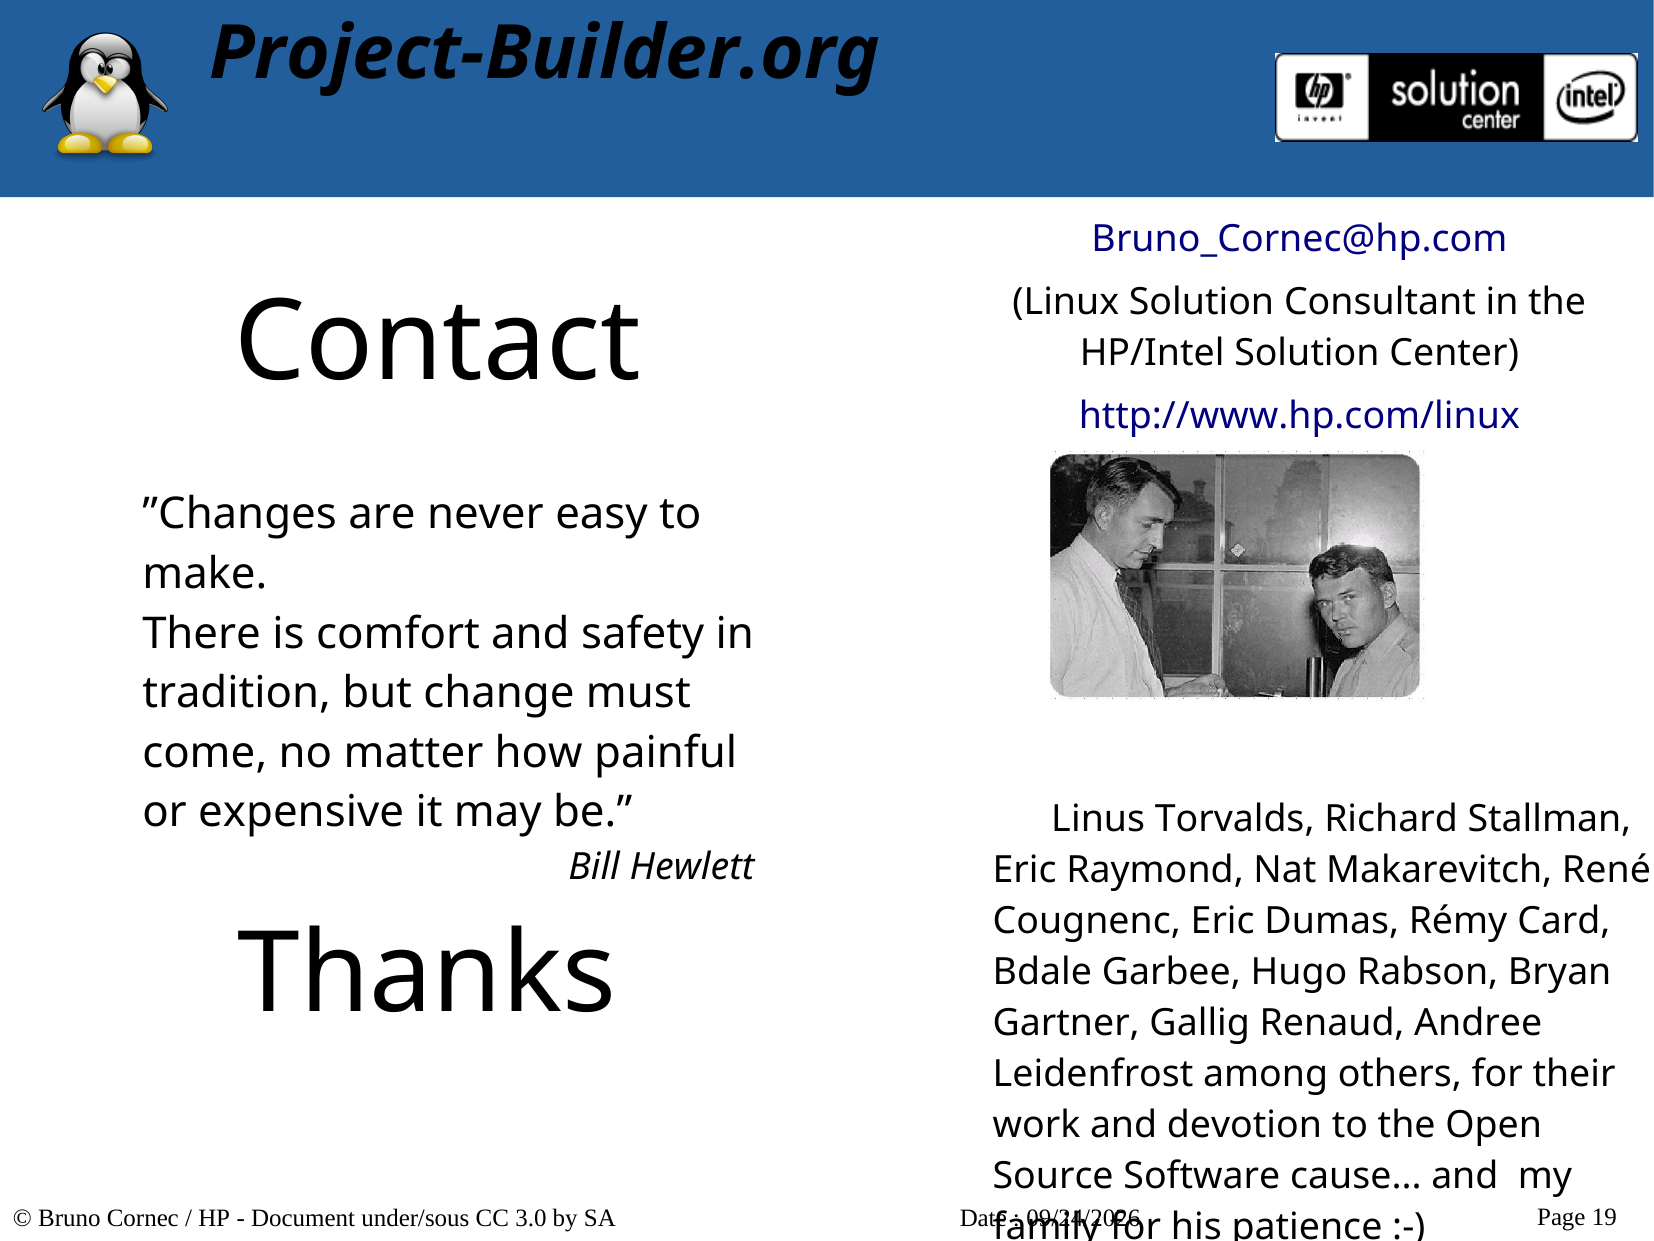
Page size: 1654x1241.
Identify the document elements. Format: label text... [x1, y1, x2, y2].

text_box Contact [234, 259, 655, 399]
picture [42, 29, 168, 167]
picture [1043, 450, 1427, 702]
text_box Thanks [237, 891, 635, 1032]
text_box ”Changes are never easy to make. There is comfort and safety in tradition, but change must come, no matter how painful or expensive it may be.” Bill Hewlett [65, 482, 783, 856]
list Bruno_Cornec@hp.com (Linux Solution Consultant in the HP/Intel Solution Center) http://www.hp.com/linux Linus Torvalds, Richard Stallman, Eric Raymond, Nat Makarevitch, René Cougnenc, Eric Dumas, Rémy Card, Bdale Garbee, Hugo Rabson, Bryan Gartner, Gallig Renaud, Andree Leidenfrost among others, for their work and devotion to the Open Source Software cause... and my family for his patience :-) [862, 211, 1654, 1189]
picture [1275, 53, 1638, 142]
